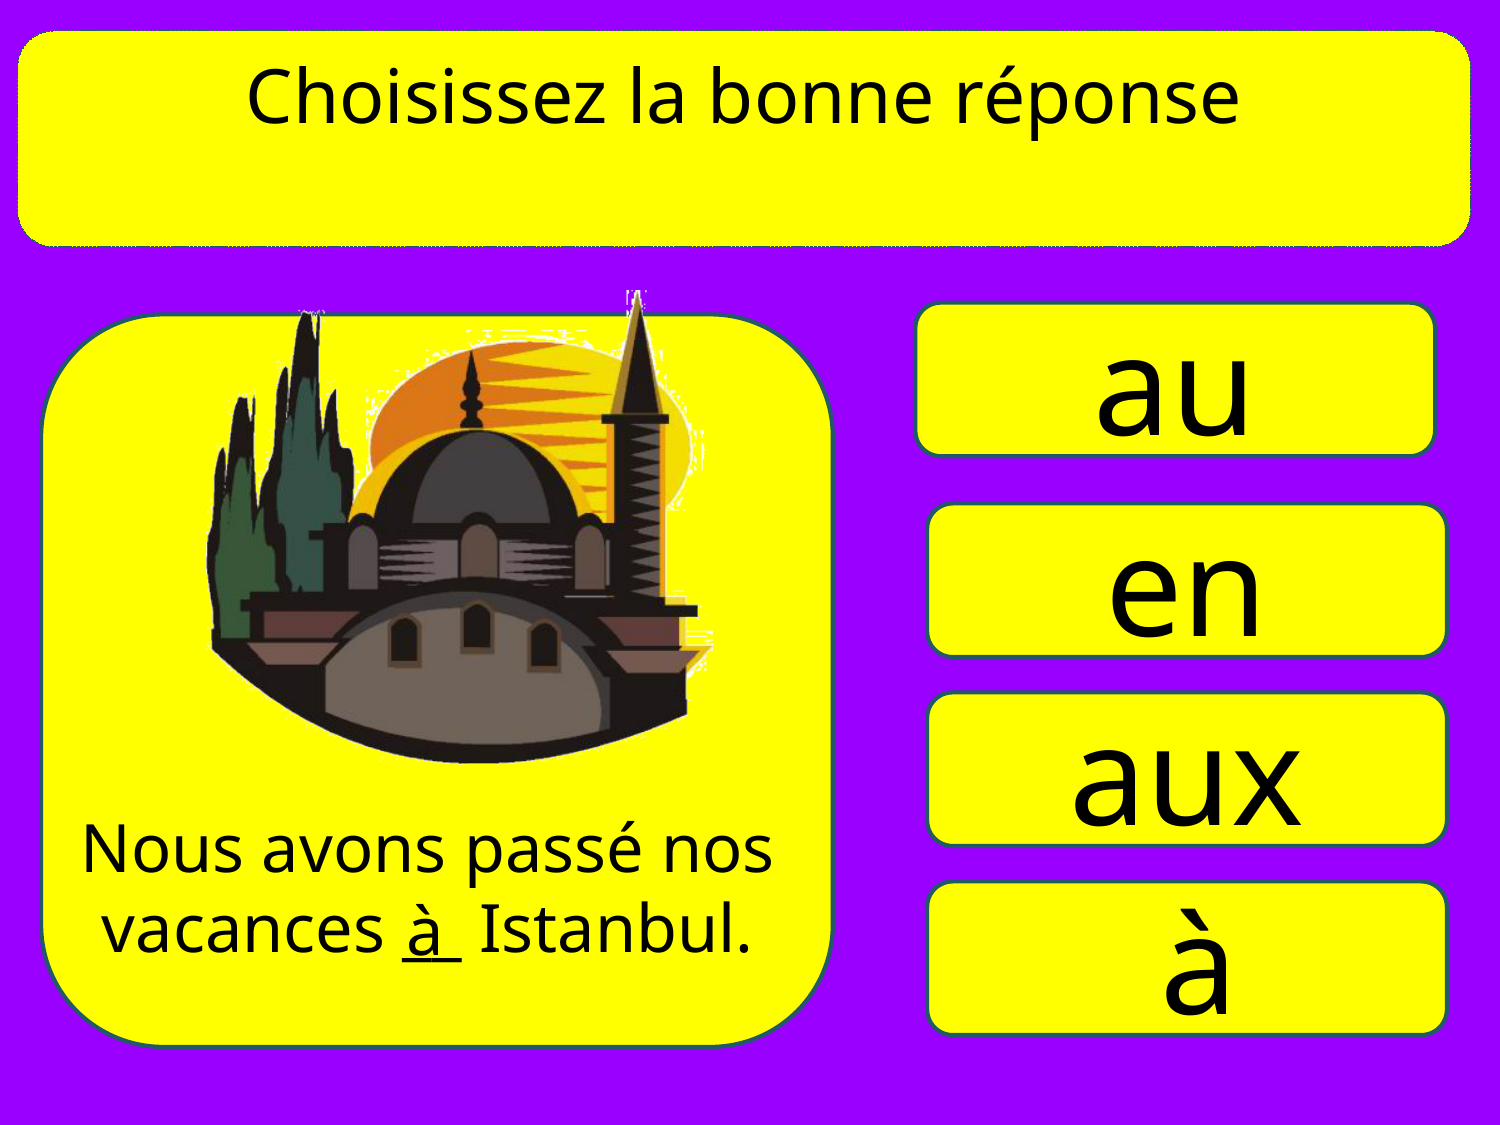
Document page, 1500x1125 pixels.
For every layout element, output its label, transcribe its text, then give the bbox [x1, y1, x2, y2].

picture [206, 290, 713, 765]
text_box [1388, 503, 1447, 658]
text_box Nous avons passé nos vacances __ Istanbul. [0, 798, 857, 974]
text_box [51, 974, 823, 1047]
text_box en [986, 491, 1388, 672]
text_box [41, 314, 833, 798]
text_box [927, 503, 986, 658]
text_box [915, 302, 974, 457]
text_box [1376, 302, 1436, 457]
text_box [1388, 692, 1447, 847]
text_box à [324, 881, 526, 977]
text_box [927, 881, 997, 1036]
text_box Choisissez la bonne réponse [17, 30, 1471, 247]
text_box [927, 692, 986, 847]
text_box au [974, 290, 1376, 471]
text_box [1400, 881, 1447, 1036]
text_box aux [986, 680, 1388, 861]
text_box à [997, 869, 1400, 1050]
